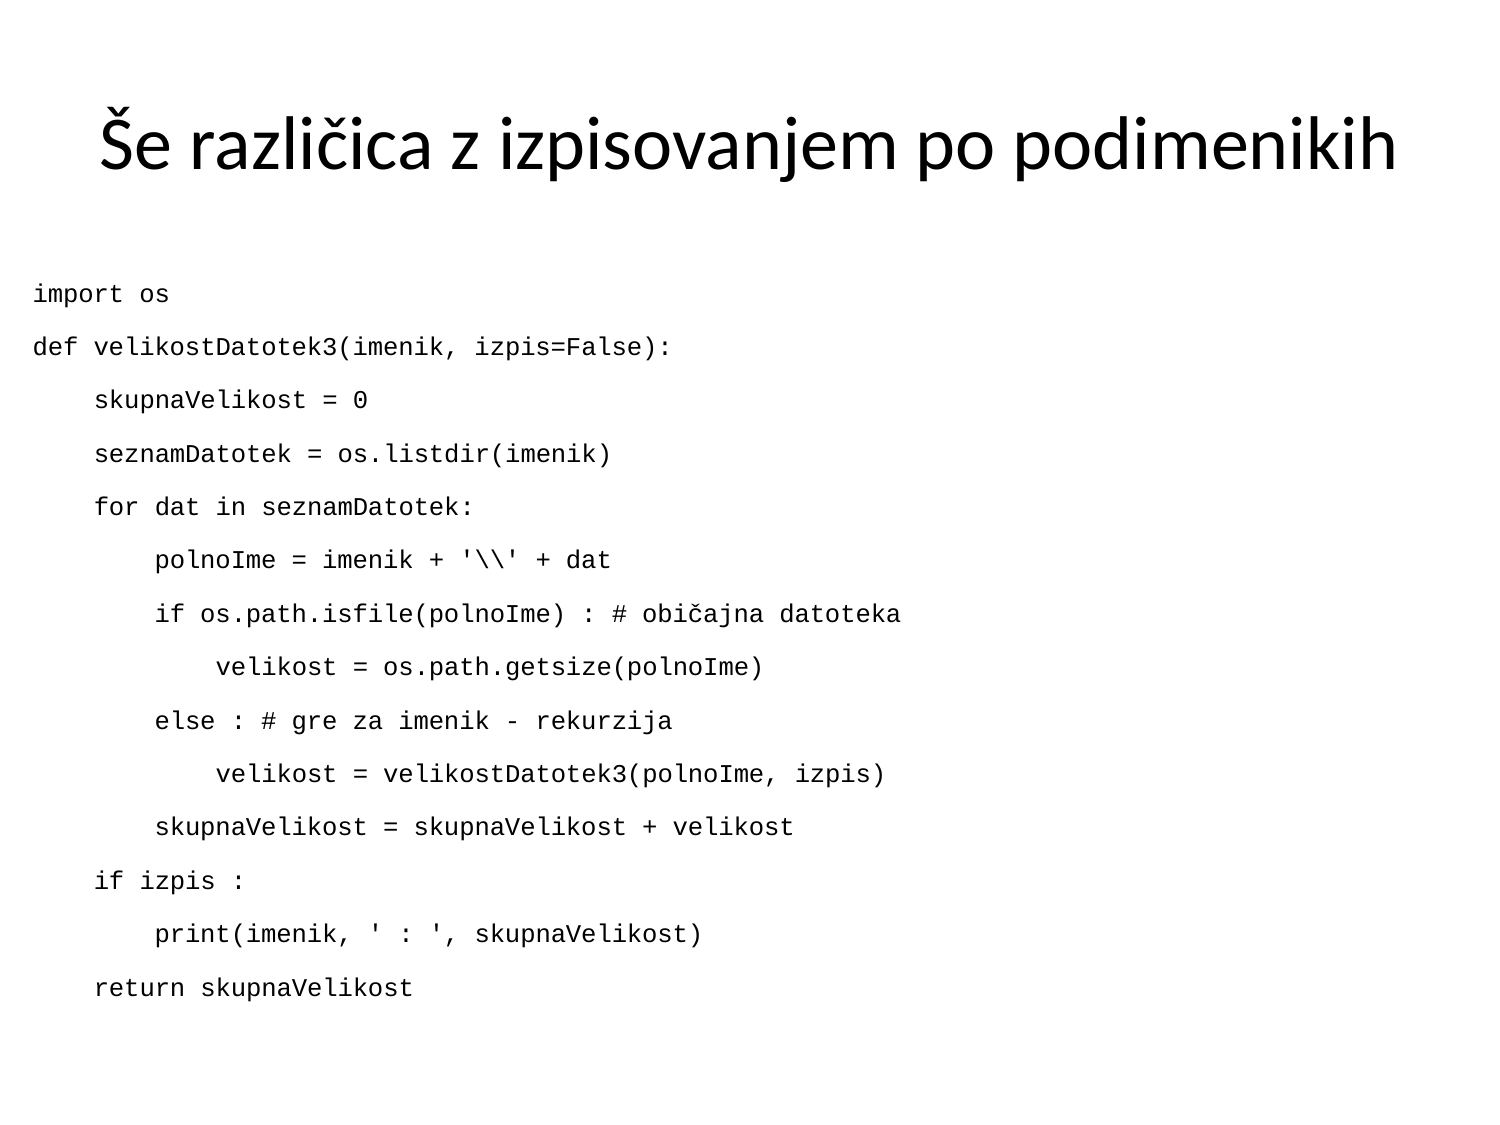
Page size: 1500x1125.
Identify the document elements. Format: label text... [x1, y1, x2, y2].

list import os def velikostDatotek3(imenik, izpis=False): skupnaVelikost = 0 seznamDatotek = os.listdir(imenik) for dat in seznamDatotek: polnoIme = imenik + '\\' + dat if os.path.isfile(polnoIme) : # običajna datoteka velikost = os.path.getsize(polnoIme) else : # gre za imenik - rekurzija velikost = velikostDatotek3(polnoIme, izpis) skupnaVelikost = skupnaVelikost + velikost if izpis : print(imenik, ' : ', skupnaVelikost) return skupnaVelikost [17, 268, 1471, 1012]
title Še različica z izpisovanjem po podimenikih [75, 45, 1425, 233]
